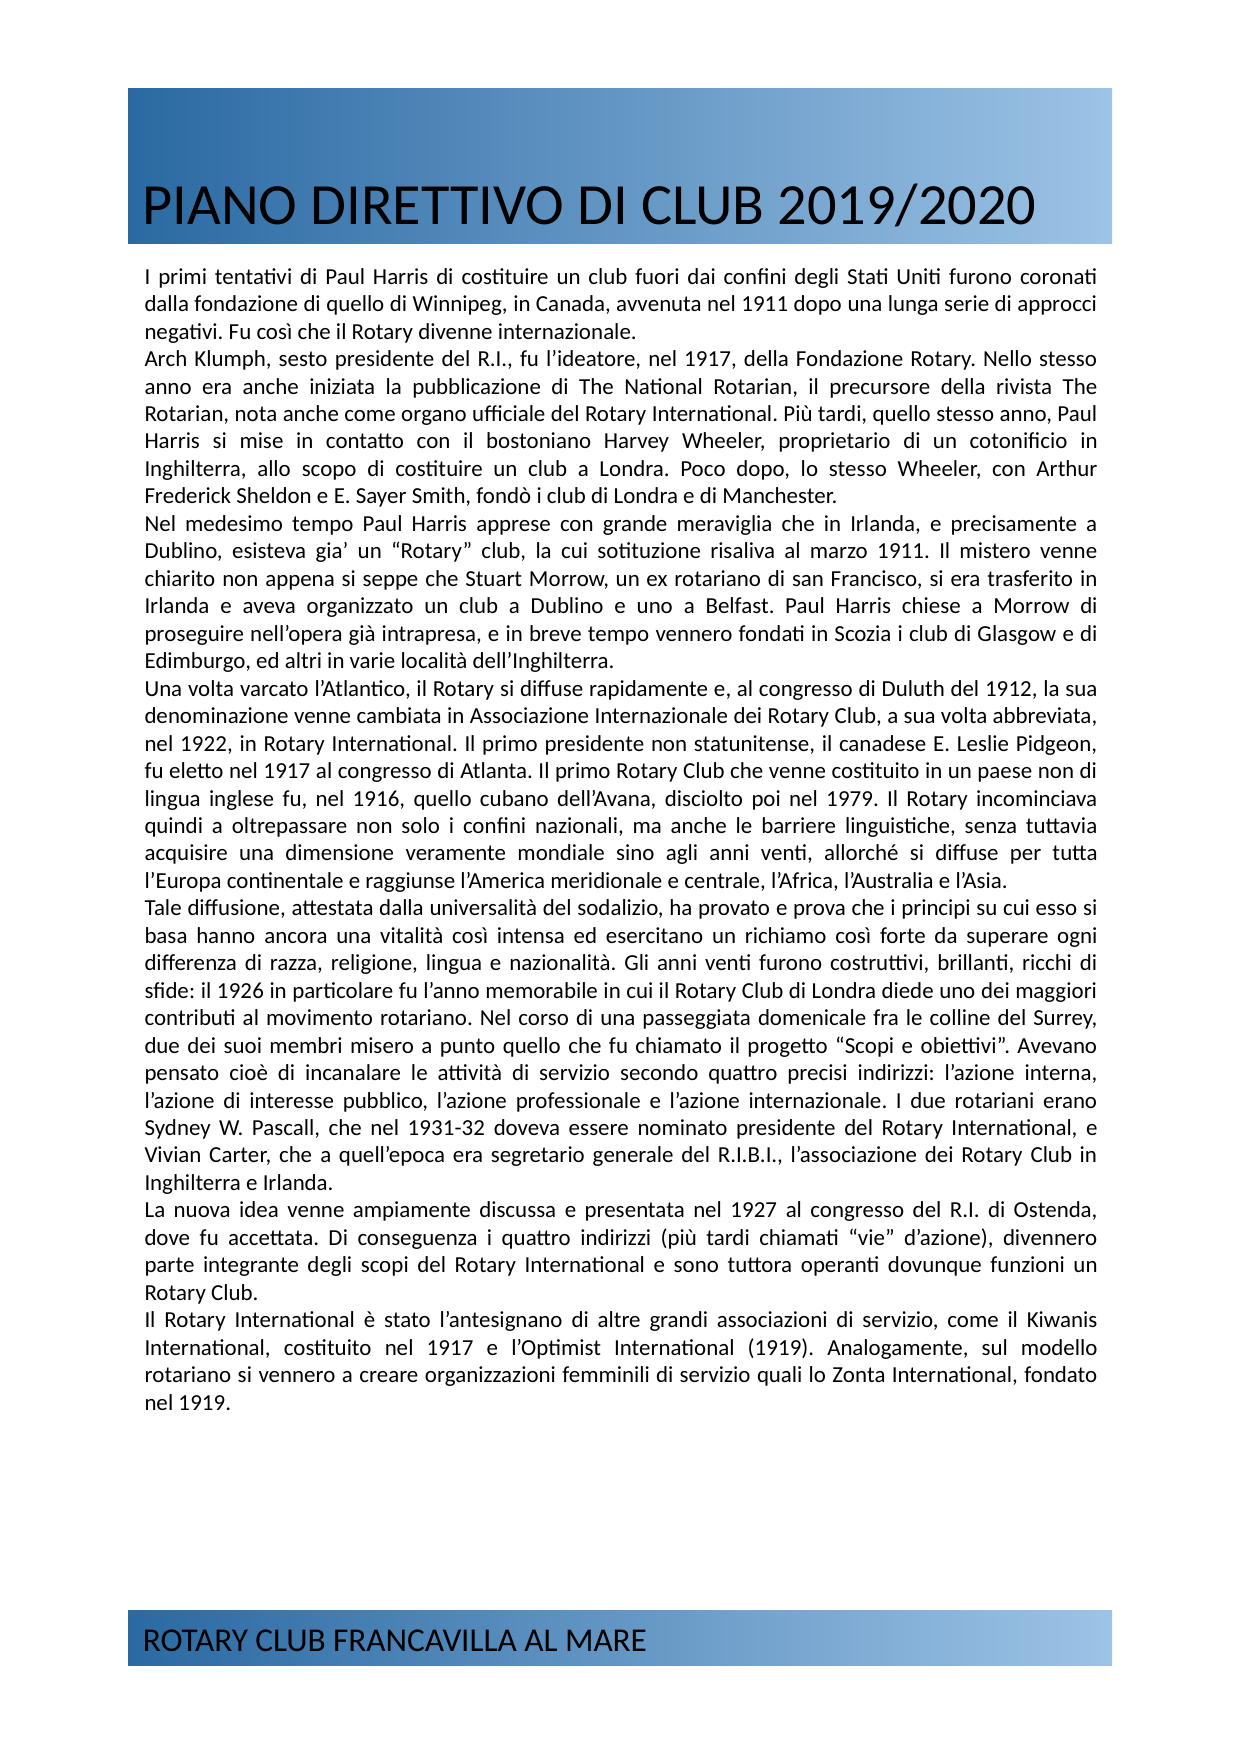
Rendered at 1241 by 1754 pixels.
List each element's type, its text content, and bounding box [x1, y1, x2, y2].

text_box PIANO DIRETTIVO DI CLUB 2019/2020 [128, 88, 1113, 244]
text_box ROTARY CLUB FRANCAVILLA AL MARE [128, 1610, 1113, 1666]
text_box I primi tentativi di Paul Harris di costituire un club fuori dai confini degli Stati Uniti furono coronati dalla fondazione di quello di Winnipeg, in Canada, avvenuta nel 1911 dopo una lunga serie di approcci negativi. Fu così che il Rotary divenne internazionale. Arch Klumph, sesto presidente del R.I., fu l’ideatore, nel 1917, della Fondazione Rotary. Nello stesso anno era anche iniziata la pubblicazione di The National Rotarian, il precursore della rivista The Rotarian, nota anche come organo ufficiale del Rotary International. Più tardi, quello stesso anno, Paul Harris si mise in contatto con il bostoniano Harvey Wheeler, proprietario di un cotonificio in Inghilterra, allo scopo di costituire un club a Londra. Poco dopo, lo stesso Wheeler, con Arthur Frederick Sheldon e E. Sayer Smith, fondò i club di Londra e di Manchester. Nel medesimo tempo Paul Harris apprese con grande meraviglia che in Irlanda, e precisamente a Dublino, esisteva gia’ un “Rotary” club, la cui sotituzione risaliva al marzo 1911. Il mistero venne chiarito non appena si seppe che Stuart Morrow, un ex rotariano di san Francisco, si era trasferito in Irlanda e aveva organizzato un club a Dublino e uno a Belfast. Paul Harris chiese a Morrow di proseguire nell’opera già intrapresa, e in breve tempo vennero fondati in Scozia i club di Glasgow e di Edimburgo, ed altri in varie località dell’Inghilterra. Una volta varcato l’Atlantico, il Rotary si diffuse rapidamente e, al congresso di Duluth del 1912, la sua denominazione venne cambiata in Associazione Internazionale dei Rotary Club, a sua volta abbreviata, nel 1922, in Rotary International. Il primo presidente non statunitense, il canadese E. Leslie Pidgeon, fu eletto nel 1917 al congresso di Atlanta. Il primo Rotary Club che venne costituito in un paese non di lingua inglese fu, nel 1916, quello cubano dell’Avana, disciolto poi nel 1979. Il Rotary incominciava quindi a oltrepassare non solo i confini nazionali, ma anche le barriere linguistiche, senza tuttavia acquisire una dimensione veramente mondiale sino agli anni venti, allorché si diffuse per tutta l’Europa continentale e raggiunse l’America meridionale e centrale, l’Africa, l’Australia e l’Asia. Tale diffusione, attestata dalla universalità del sodalizio, ha provato e prova che i principi su cui esso si basa hanno ancora una vitalità così intensa ed esercitano un richiamo così forte da superare ogni differenza di razza, religione, lingua e nazionalità. Gli anni venti furono costruttivi, brillanti, ricchi di sfide: il 1926 in particolare fu l’anno memorabile in cui il Rotary Club di Londra diede uno dei maggiori contributi al movimento rotariano. Nel corso di una passeggiata domenicale fra le colline del Surrey, due dei suoi membri misero a punto quello che fu chiamato il progetto “Scopi e obiettivi”. Avevano pensato cioè di incanalare le attività di servizio secondo quattro precisi indirizzi: l’azione interna, l’azione di interesse pubblico, l’azione professionale e l’azione internazionale. I due rotariani erano Sydney W. Pascall, che nel 1931-32 doveva essere nominato presidente del Rotary International, e Vivian Carter, che a quell’epoca era segretario generale del R.I.B.I., l’associazione dei Rotary Club in Inghilterra e Irlanda. La nuova idea venne ampiamente discussa e presentata nel 1927 al congresso del R.I. di Ostenda, dove fu accettata. Di conseguenza i quattro indirizzi (più tardi chiamati “vie” d’azione), divennero parte integrante degli scopi del Rotary International e sono tuttora operanti dovunque funzioni un Rotary Club. Il Rotary International è stato l’antesignano di altre grandi associazioni di servizio, come il Kiwanis International, costituito nel 1917 e l’Optimist International (1919). Analogamente, sul modello rotariano si vennero a creare organizzazioni femminili di servizio quali lo Zonta International, fondato nel 1919. [129, 253, 1114, 1450]
